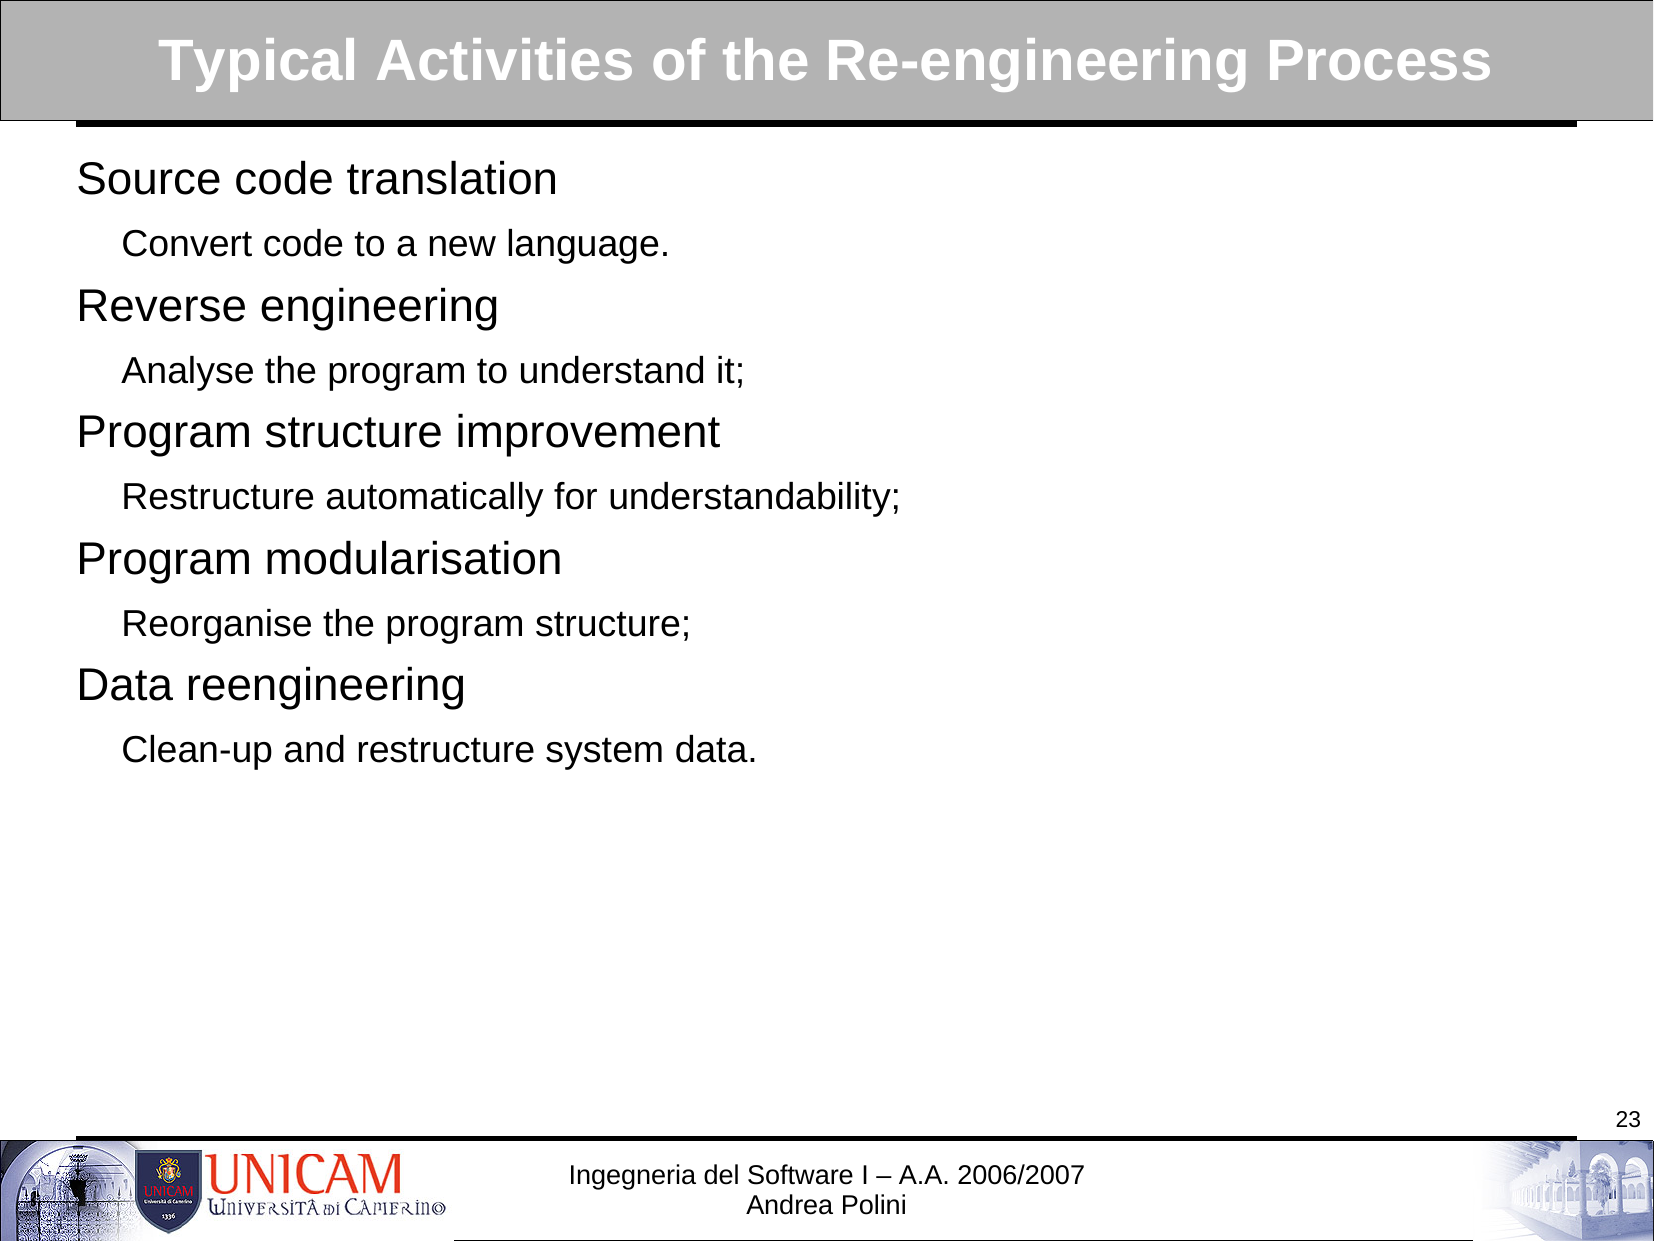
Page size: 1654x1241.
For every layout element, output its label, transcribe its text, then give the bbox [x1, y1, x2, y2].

title Typical Activities of the Re-engineering Process [0, 0, 1653, 121]
picture [1473, 1141, 1654, 1241]
picture [0, 1141, 454, 1241]
list Source code translation Convert code to a new language. Reverse engineering Analyse the program to understand it; Program structure improvement Restructure automatically for understandability; Program modularisation Reorganise the program structure; Data reengineering Clean-up and restructure system data. [76, 152, 1577, 939]
